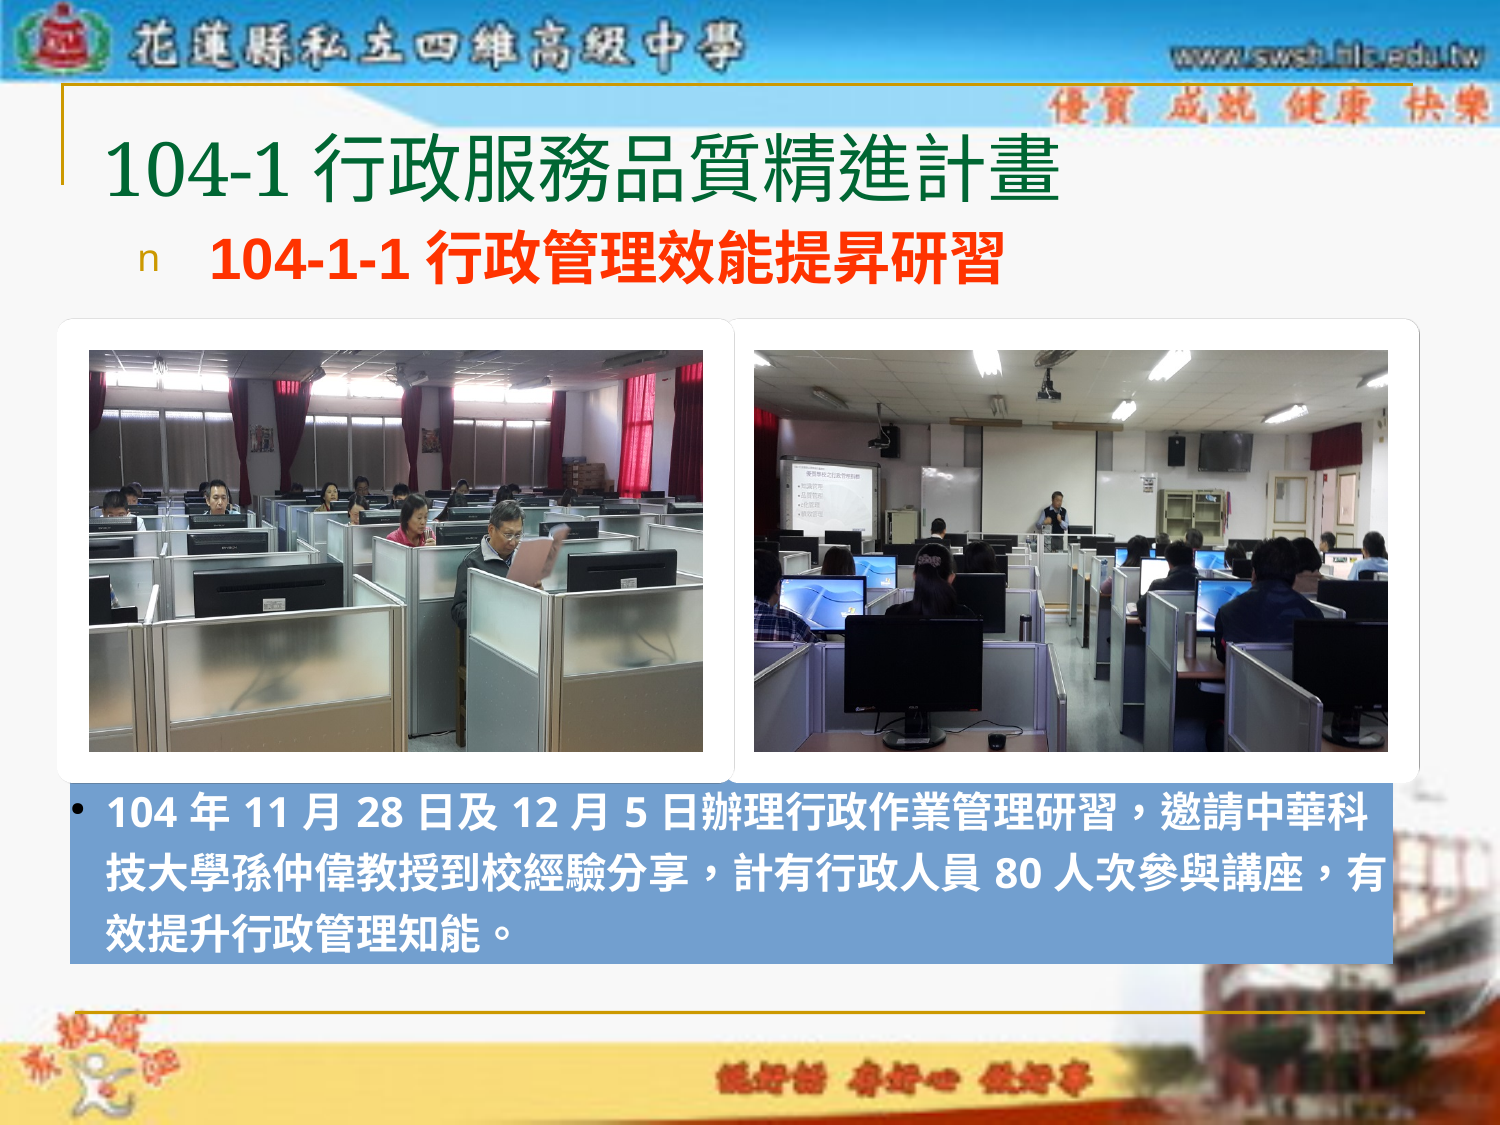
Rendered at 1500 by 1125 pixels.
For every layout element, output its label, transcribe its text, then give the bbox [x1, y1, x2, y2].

table_cell 104年11月28日及12月5日辦理行政作業管理研習，邀請中華科技大學孫仲偉教授到校經驗分享，計有行政人員80人次參與講座，有效提升行政管理知能。 [70, 781, 1393, 964]
text_box [1080, 1023, 1431, 1099]
picture [754, 349, 1388, 752]
text_box P15 [0, 1023, 262, 1099]
picture [88, 349, 703, 752]
text_box 104-1行政服務品質精進計畫 [88, 101, 1439, 232]
text_box 104-1-1行政管理效能提昇研習 [92, 214, 1416, 297]
